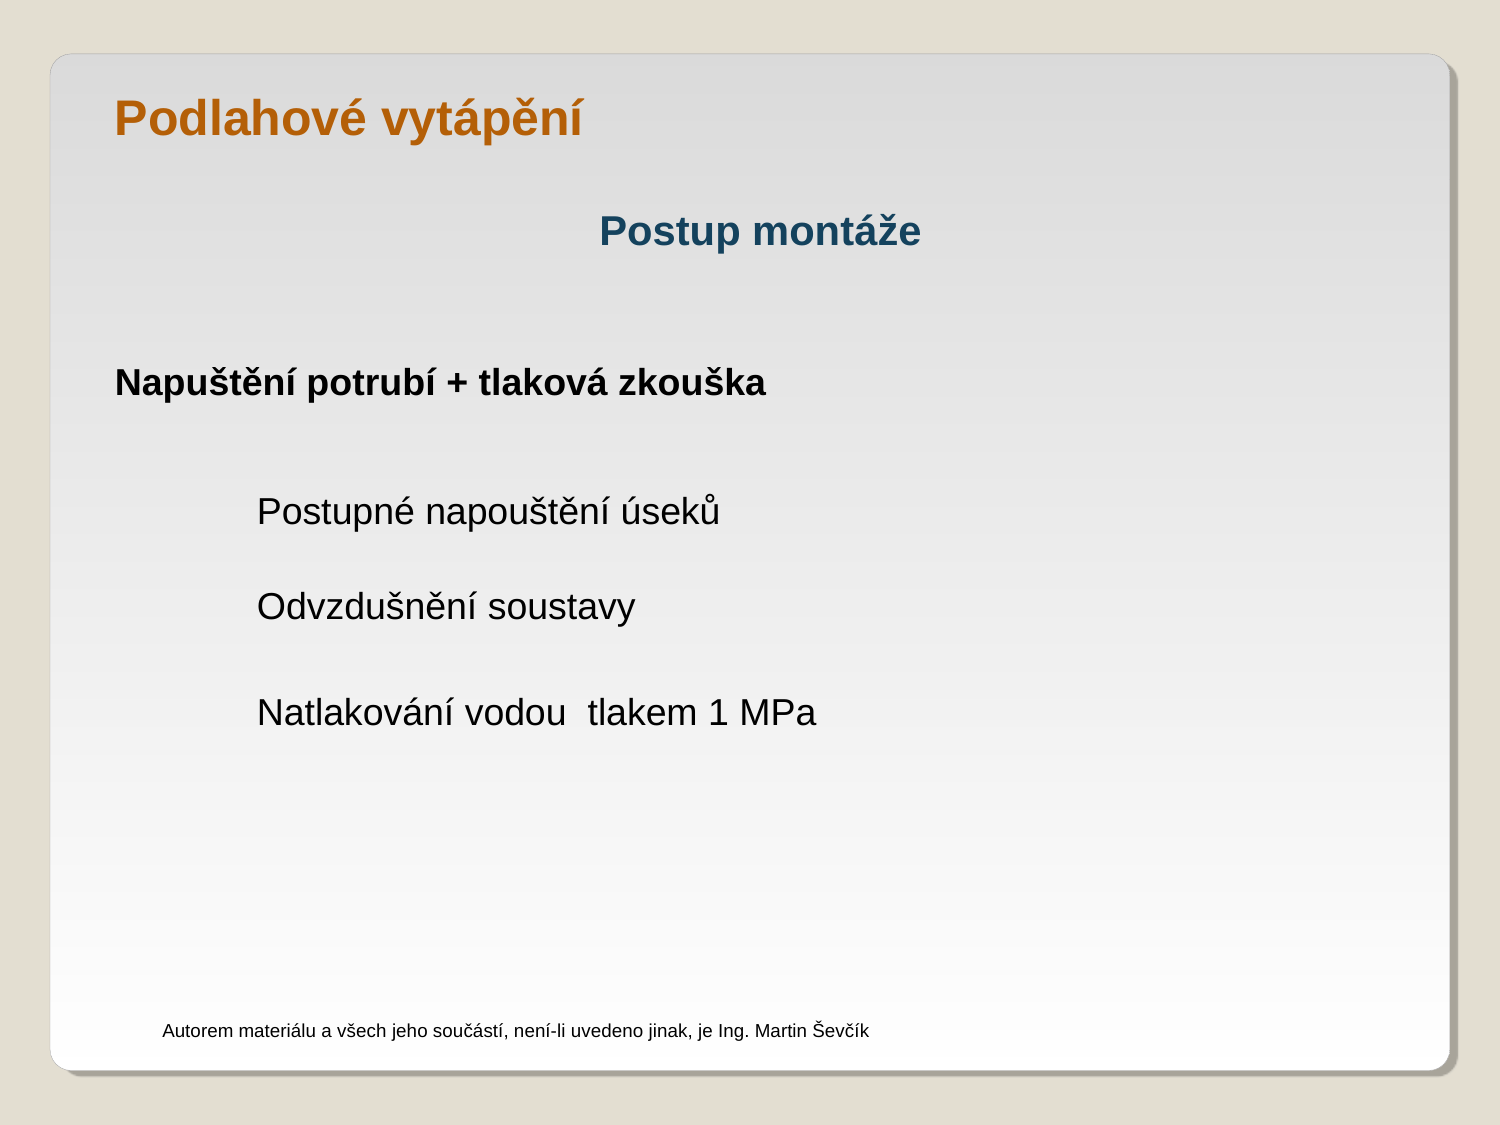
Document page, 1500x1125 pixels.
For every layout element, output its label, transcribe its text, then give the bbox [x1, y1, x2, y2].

text_box Napuštění potrubí + tlaková zkouška [100, 349, 1341, 411]
text_box Natlakování vodou tlakem 1 MPa [242, 680, 904, 742]
text_box Postup montáže [584, 196, 1069, 262]
text_box Postupné napouštění úseků [242, 479, 904, 541]
text_box Autorem materiálu a všech jeho součástí, není-li uvedeno jinak, je Ing. Martin Ševčík [147, 1011, 1365, 1050]
text_box Odvzdušnění soustavy [242, 574, 904, 635]
text_box Podlahové vytápění [100, 78, 904, 154]
